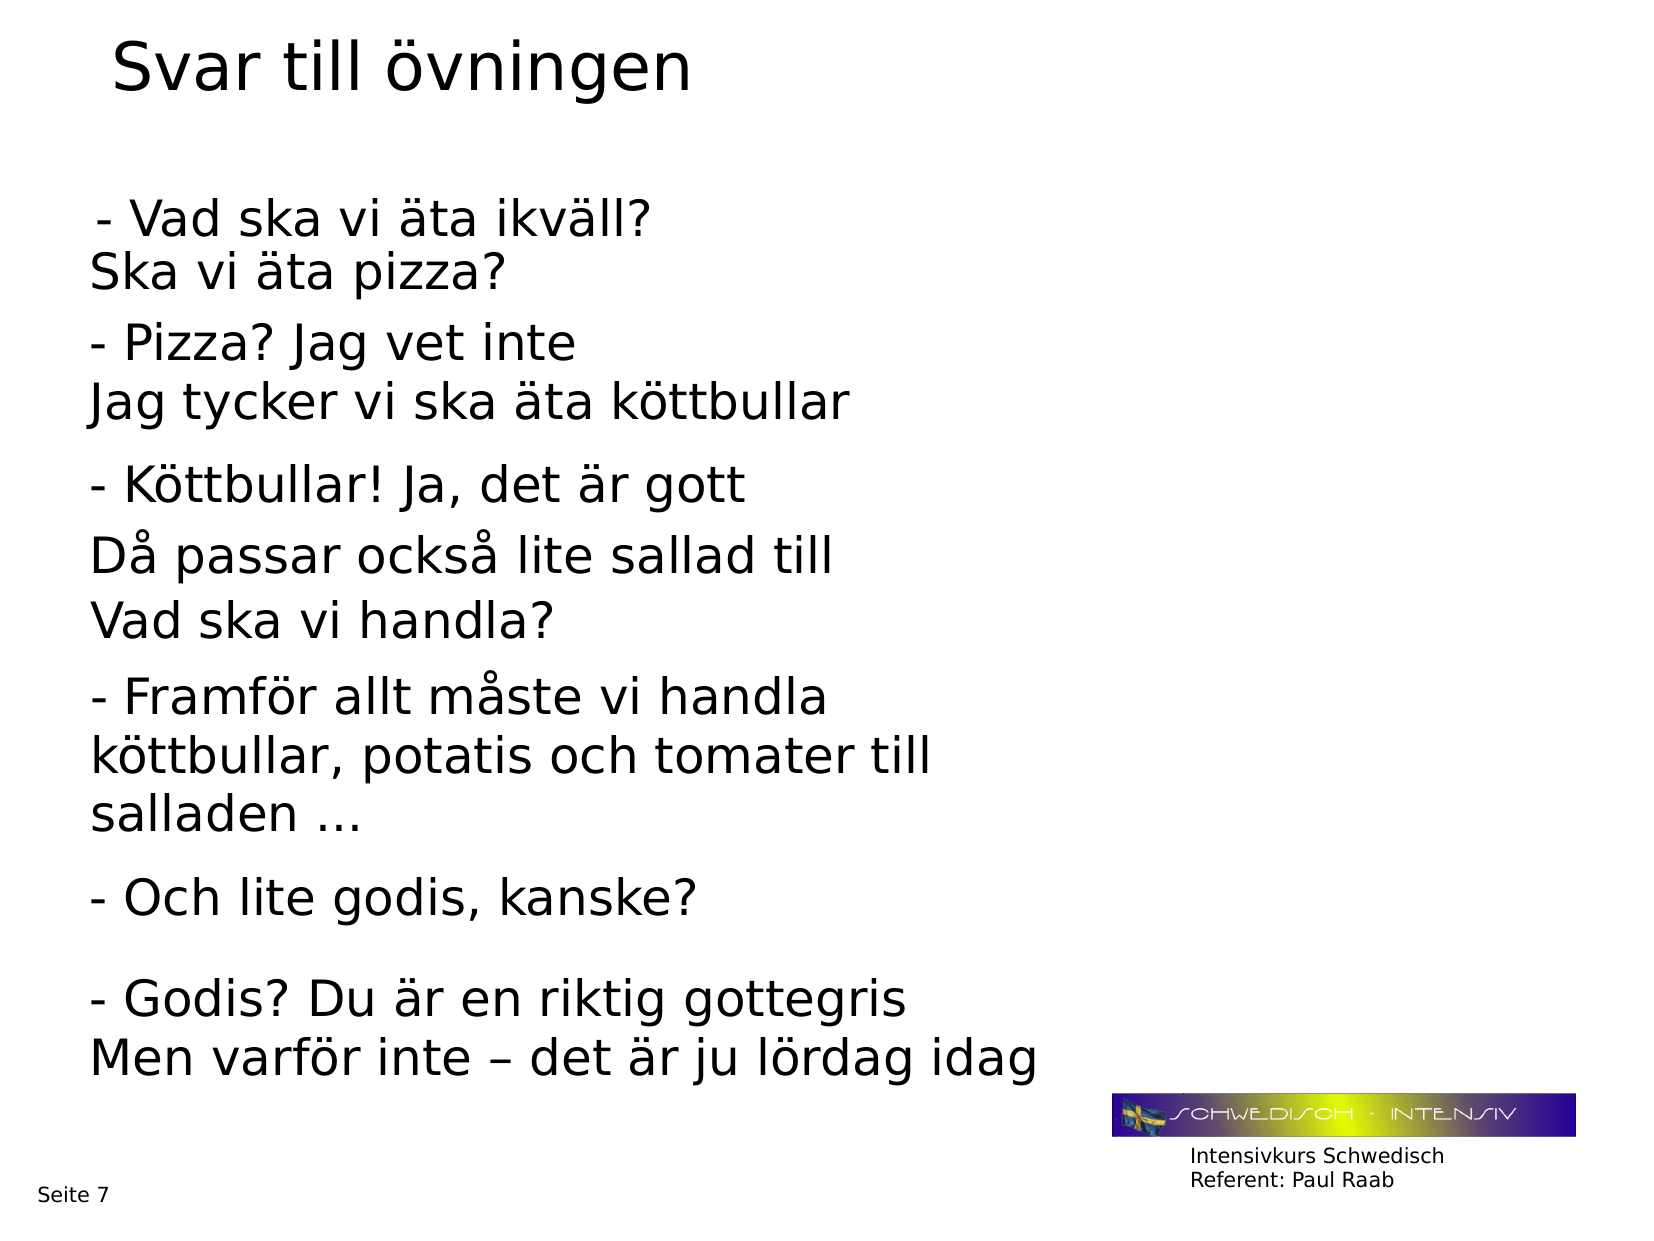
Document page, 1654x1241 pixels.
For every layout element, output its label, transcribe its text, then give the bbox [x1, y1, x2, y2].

text_box Svar till övningen [75, 21, 901, 114]
text_box - Köttbullar! Ja, det är gott [75, 454, 826, 519]
text_box Då passar också lite sallad till [75, 519, 1013, 584]
picture [1112, 1093, 1576, 1137]
text_box - Och lite godis, kanske? [75, 861, 751, 951]
text_box - Vad ska vi äta ikväll? [80, 182, 681, 267]
text_box - Godis? Du är en riktig gottegris [75, 962, 1051, 1021]
text_box - Framför allt måste vi handla köttbullar, potatis och tomater till salladen ... [75, 661, 1013, 851]
text_box Jag tycker vi ska äta köttbullar [75, 365, 901, 454]
text_box Men varför inte – det är ju lördag idag [75, 1021, 1276, 1110]
text_box Vad ska vi handla? [75, 584, 1013, 661]
text_box Ska vi äta pizza? [75, 235, 563, 306]
text_box - Pizza? Jag vet inte [75, 306, 638, 365]
